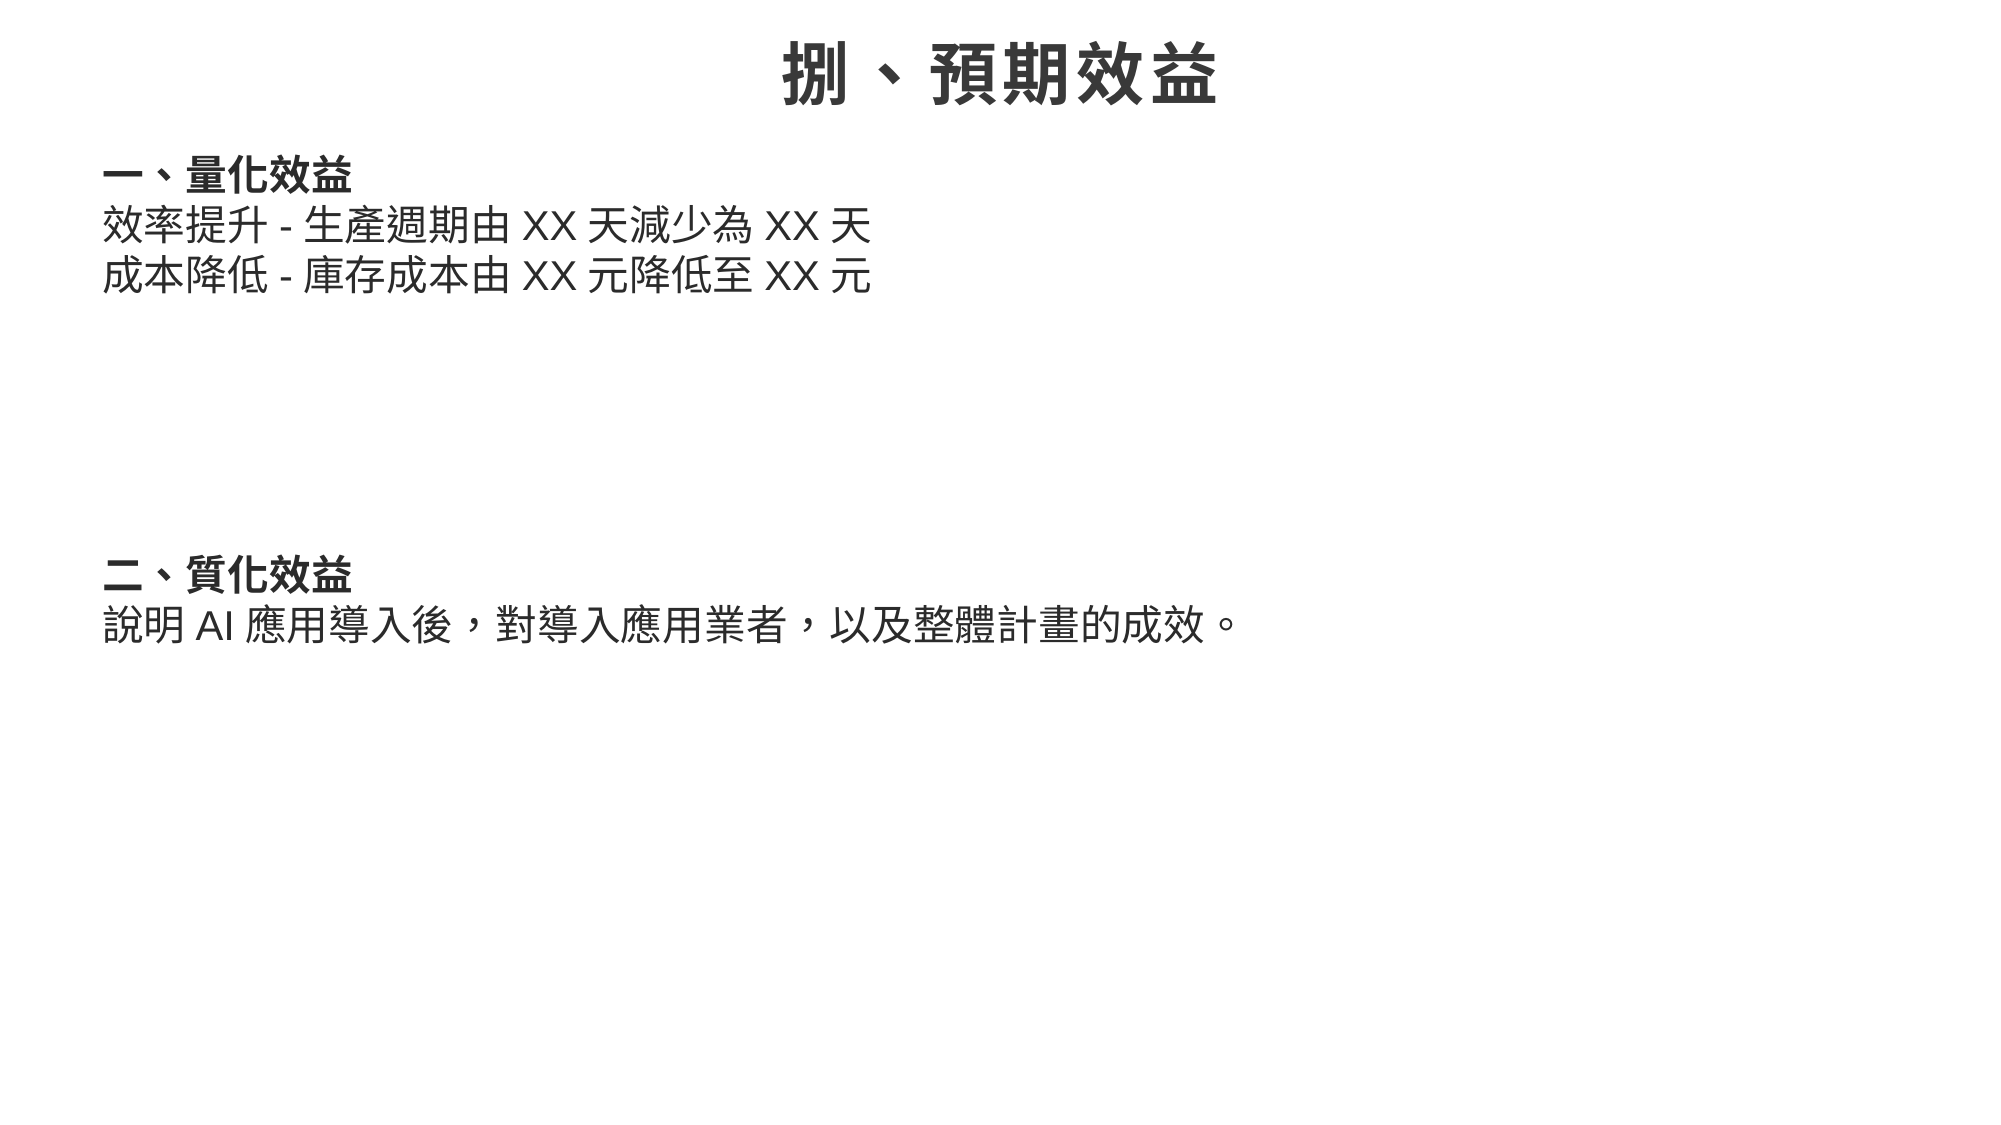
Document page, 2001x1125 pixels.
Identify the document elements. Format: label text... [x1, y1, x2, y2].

title 捌、預期效益 [127, 9, 1873, 135]
text_box 一、量化效益 效率提升-生產週期由XX天減少為XX天 成本降低-庫存成本由XX元降低至XX元 二、質化效益 說明AI應用導入後，對導入應用業者，以及整體計畫的成效。 [87, 141, 1959, 1066]
